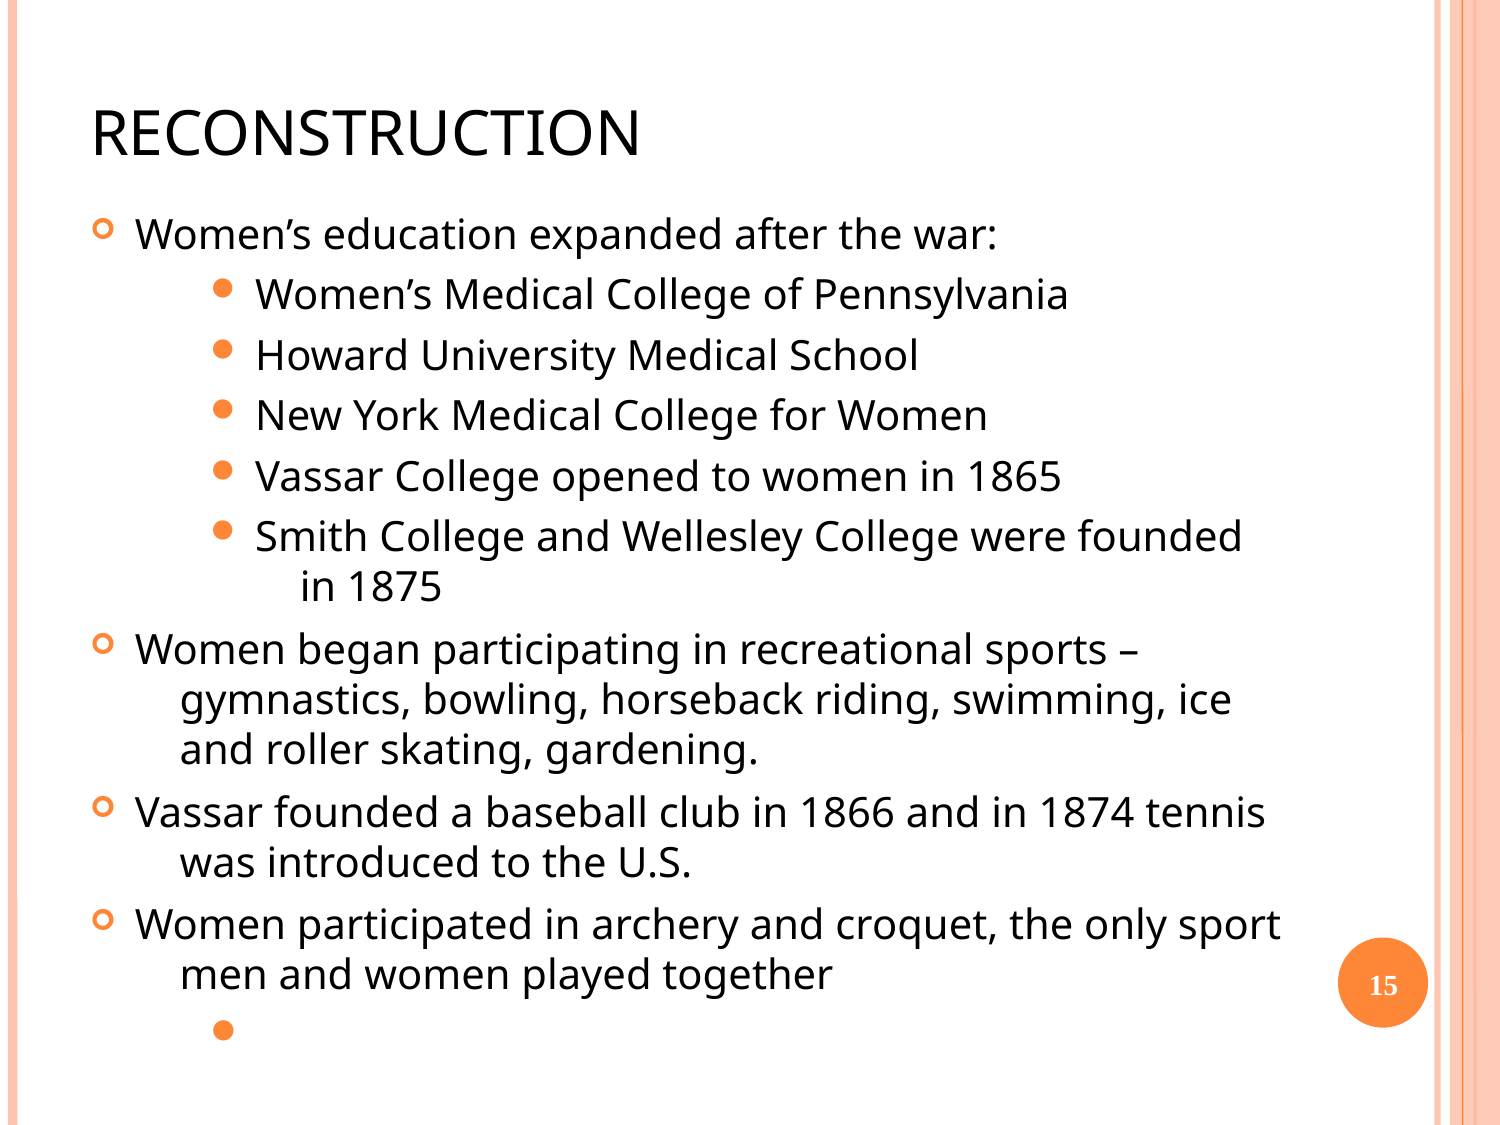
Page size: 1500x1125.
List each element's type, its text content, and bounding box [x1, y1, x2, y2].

list Women’s education expanded after the war: Women’s Medical College of Pennsylvania Howard University Medical School New York Medical College for Women Vassar College opened to women in 1865 Smith College and Wellesley College were founded in 1875 Women began participating in recreational sports – gymnastics, bowling, horseback riding, swimming, ice and roller skating, gardening. Vassar founded a baseball club in 1866 and in 1874 tennis was introduced to the U.S. Women participated in archery and croquet, the only sport men and women played together [75, 200, 1300, 1062]
text_box [1333, 940, 1434, 1027]
title Reconstruction [75, 45, 1300, 175]
